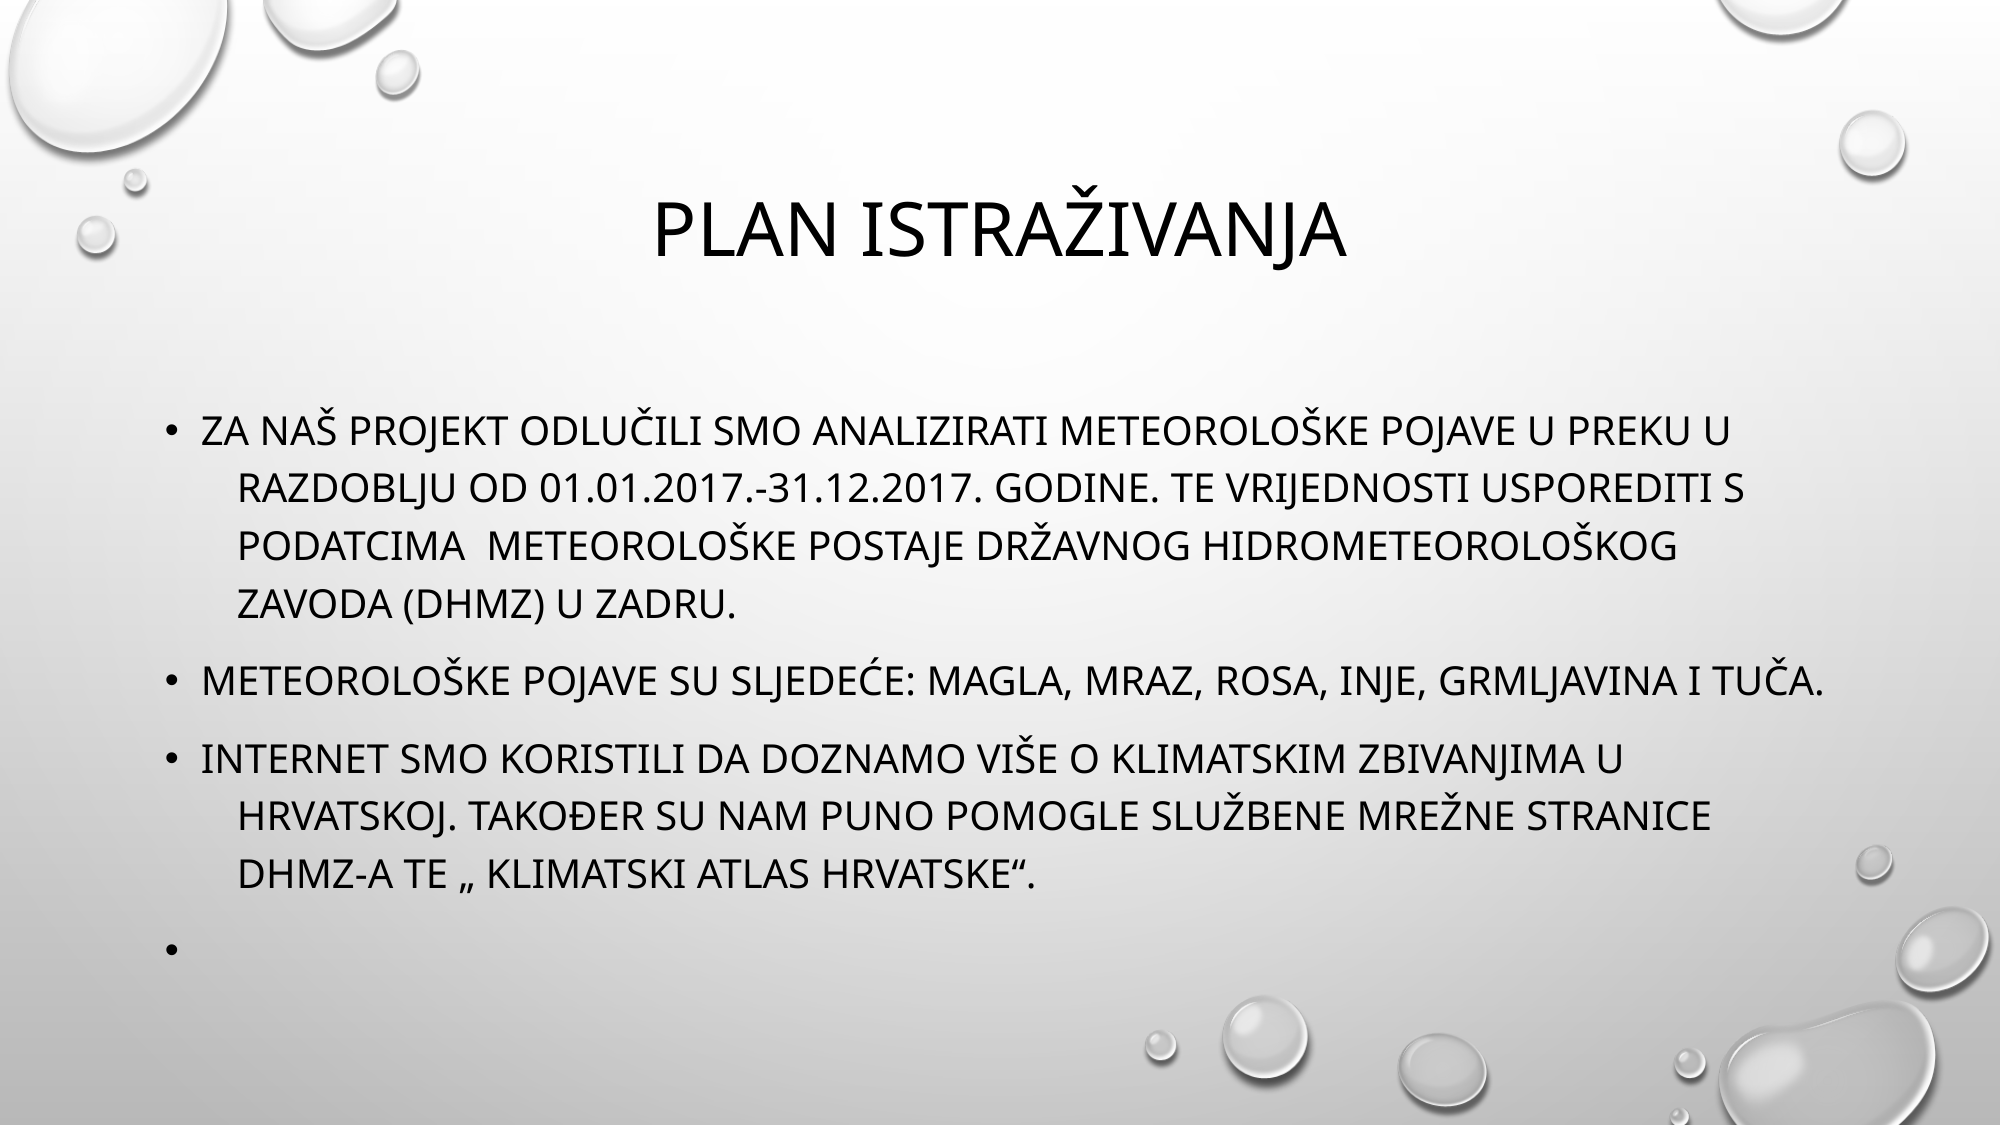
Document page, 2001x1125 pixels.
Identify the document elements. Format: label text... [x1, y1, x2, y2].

list Za naš projekt odlučili smo analizirati meteorološke pojave u Preku u razdoblju od 01.01.2017.-31.12.2017. godine. te vrijednosti usporediti s podatcima meteorološke postaje Državnog hidrometeorološkog zavoda (DHMZ) u Zadru. Meteorološke pojave su sljedeće: magla, mraz, rosa, inje, grmljavina i tuča. Internet smo koristili da doznamo više o klimatskim zbivanjima u Hrvatskoj. Također su nam puno pomogle službene mrežne stranice DHMZ-a te „ Klimatski atlas Hrvatske“. [149, 388, 1850, 950]
title Plan istraživanja [149, 101, 1851, 364]
